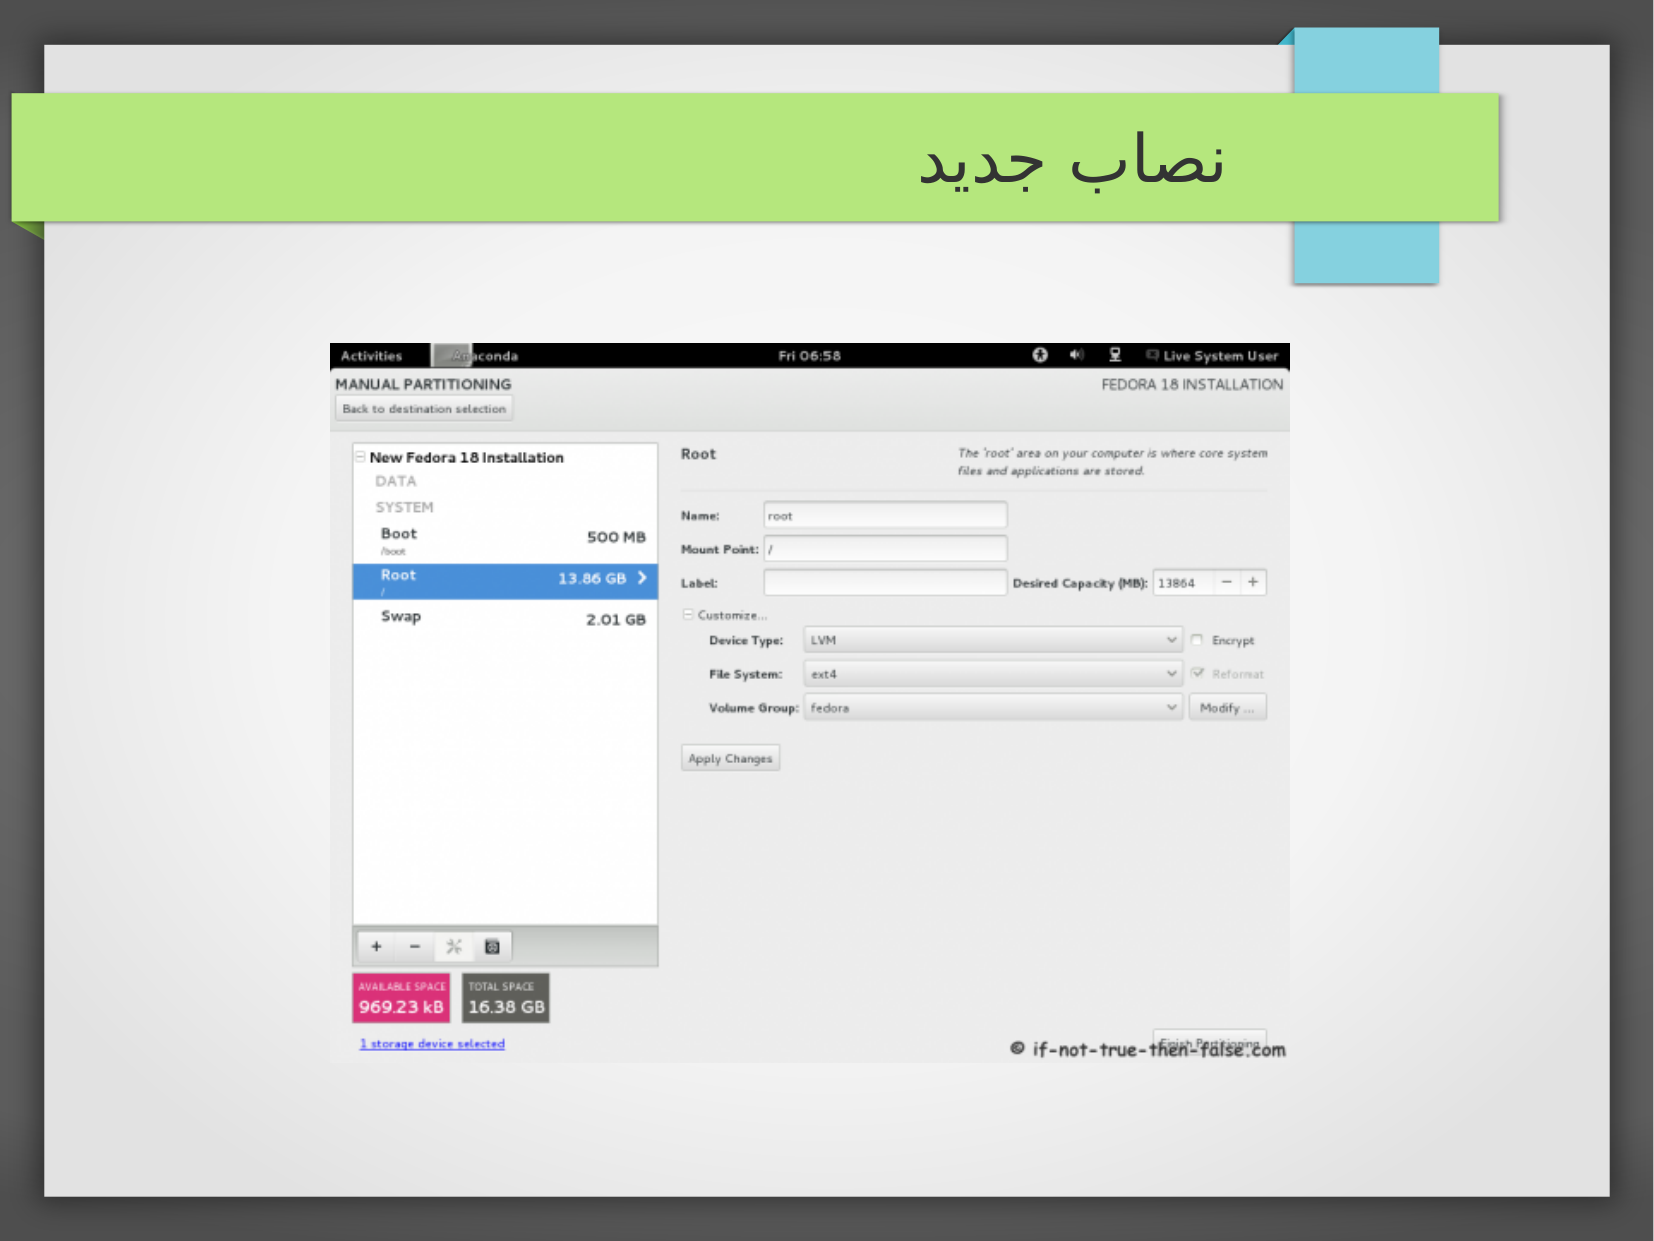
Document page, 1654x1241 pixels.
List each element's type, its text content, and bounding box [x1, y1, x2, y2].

title نصاب جدید [70, 106, 1229, 213]
picture [0, 0, 1654, 1241]
